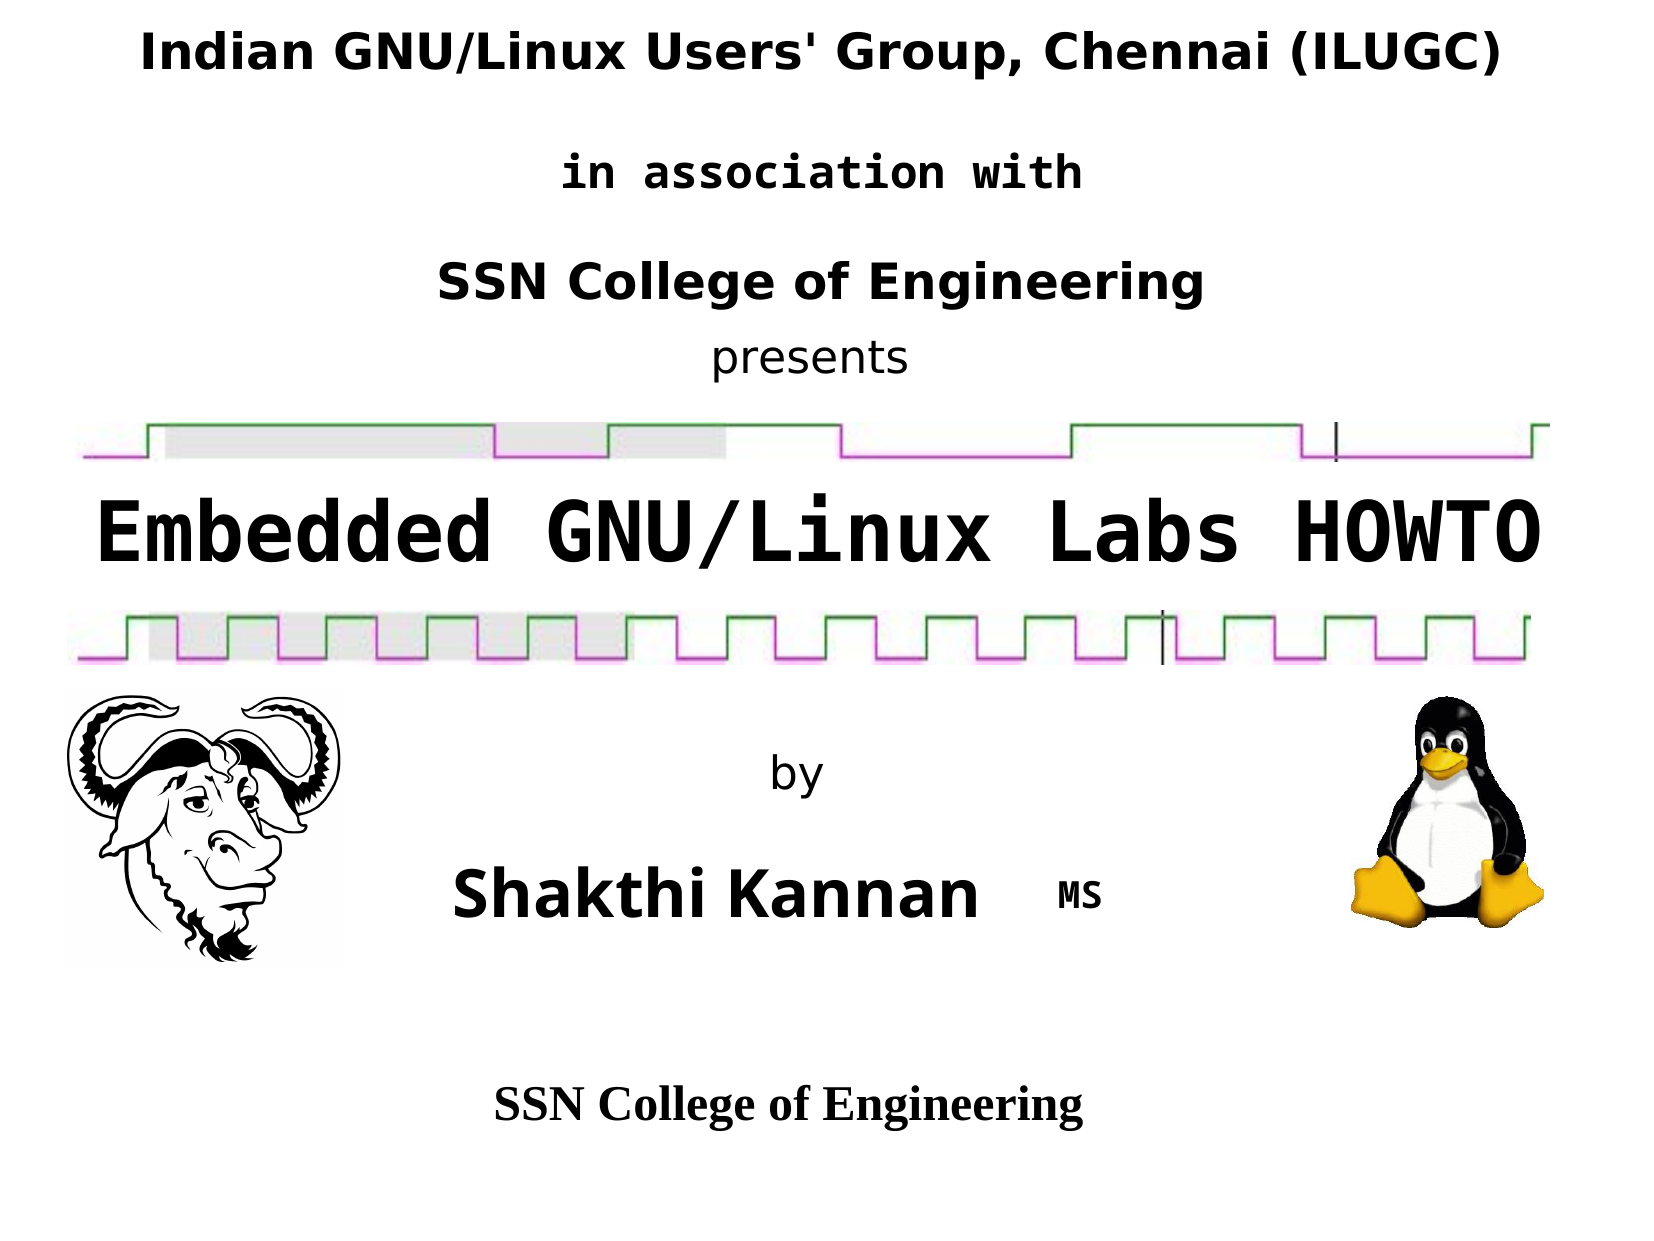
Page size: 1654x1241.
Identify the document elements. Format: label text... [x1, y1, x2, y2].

picture [76, 422, 1550, 462]
text_box Embedded GNU/Linux Labs HOWTO [28, 431, 1611, 635]
text_box Indian GNU/Linux Users' Group, Chennai (ILUGC) in association with SSN College of Engineering [36, 23, 1607, 298]
text_box Shakthi Kannan [452, 846, 1150, 948]
text_box MS [1057, 868, 1131, 914]
picture [67, 610, 1531, 665]
text_box presents [710, 330, 914, 385]
picture [1351, 696, 1544, 928]
text_box SSN College of Engineering [64, 1075, 1513, 1142]
picture [63, 688, 344, 969]
text_box by [768, 746, 842, 800]
